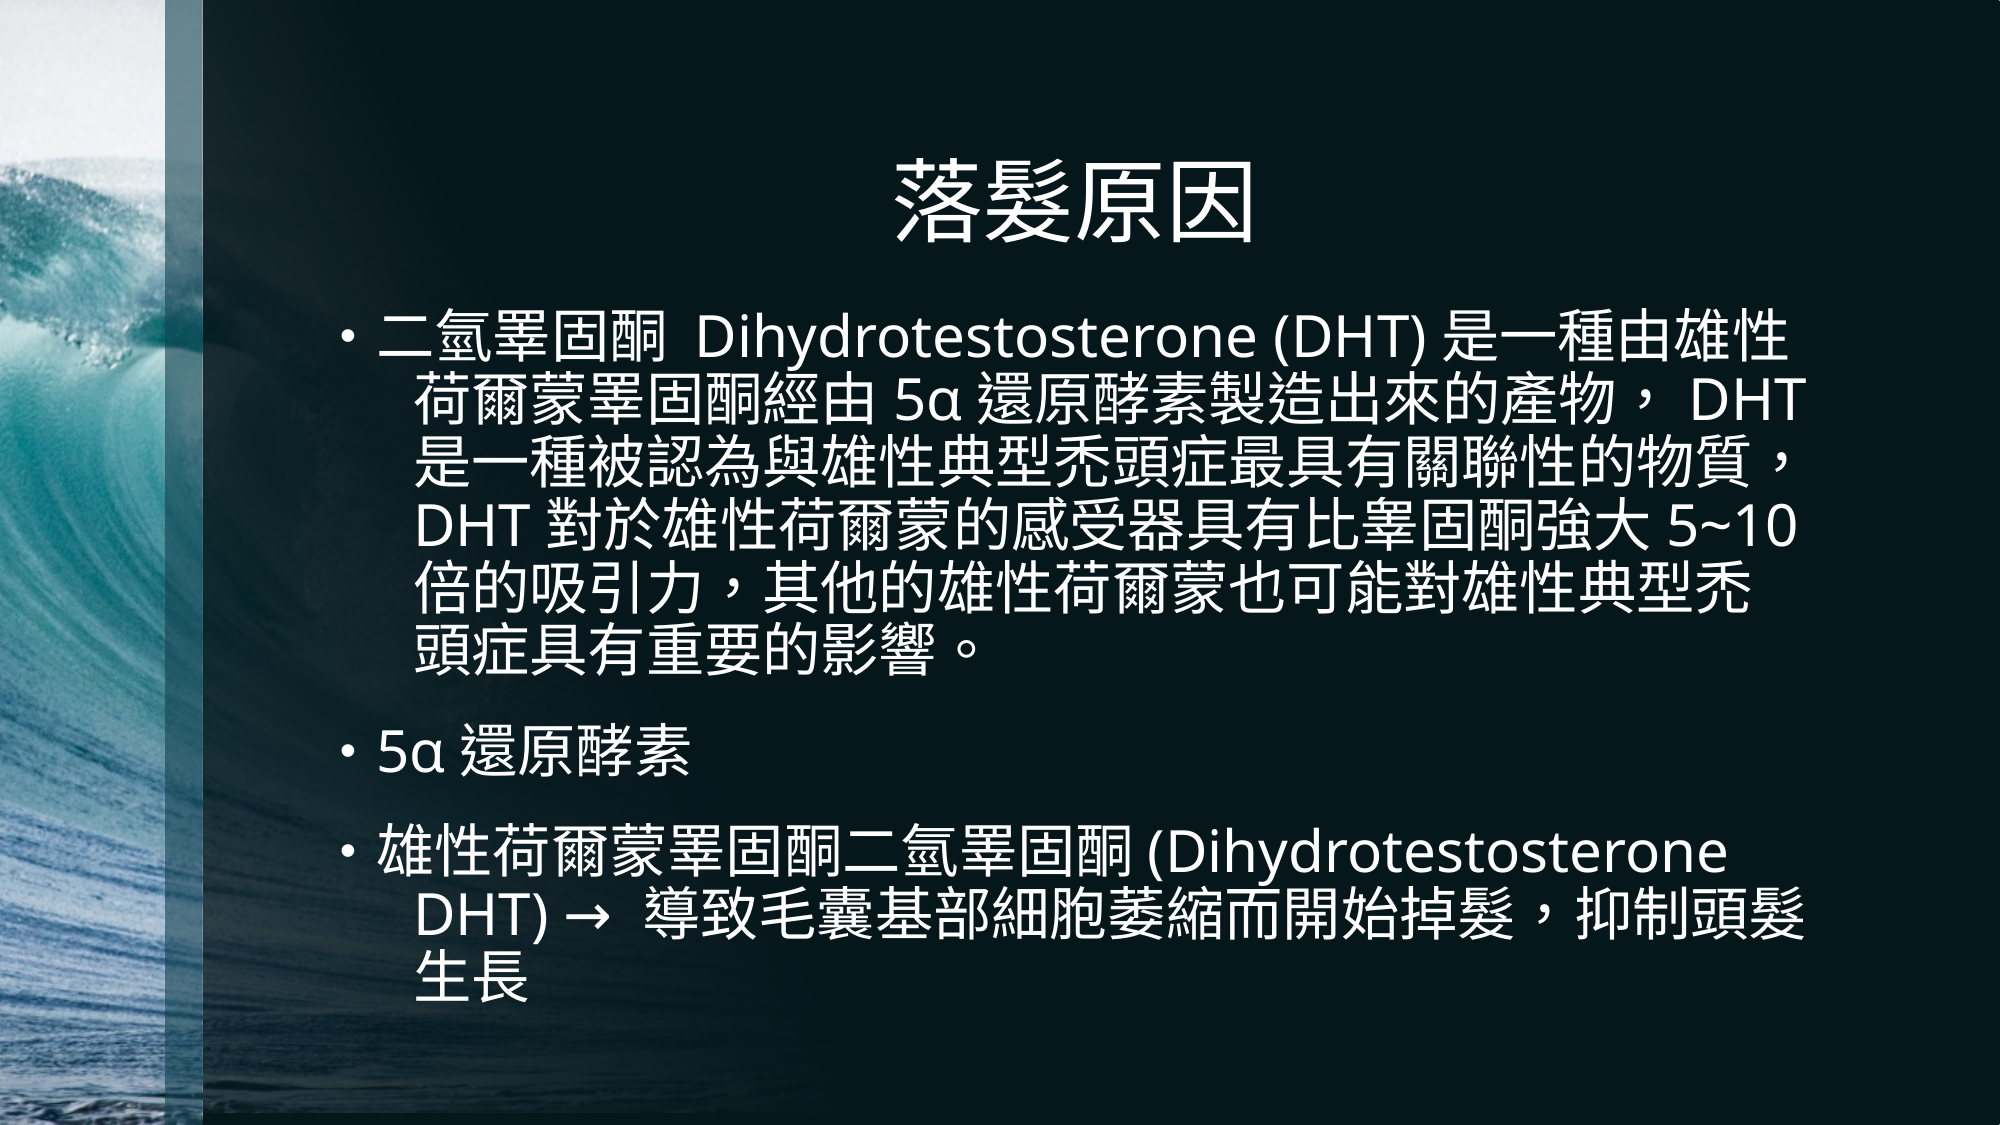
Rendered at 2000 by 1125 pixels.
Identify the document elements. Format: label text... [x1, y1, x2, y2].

title 落髮原因 [324, 62, 1825, 263]
list 二氫睪固酮 Dihydrotestosterone (DHT)是一種由雄性荷爾蒙睪固酮經由5α還原酵素製造出來的產物，DHT 是一種被認為與雄性典型禿頭症最具有關聯性的物質，DHT對於雄性荷爾蒙的感受器具有比睾固酮強大5~10倍的吸引力，其他的雄性荷爾蒙也可能對雄性典型禿頭症具有重要的影響。 5α還原酵素 雄性荷爾蒙睪固酮二氫睪固酮(Dihydrotestosterone DHT) → 導致毛囊基部細胞萎縮而開始掉髮，抑制頭髮生長 [324, 299, 1825, 1026]
